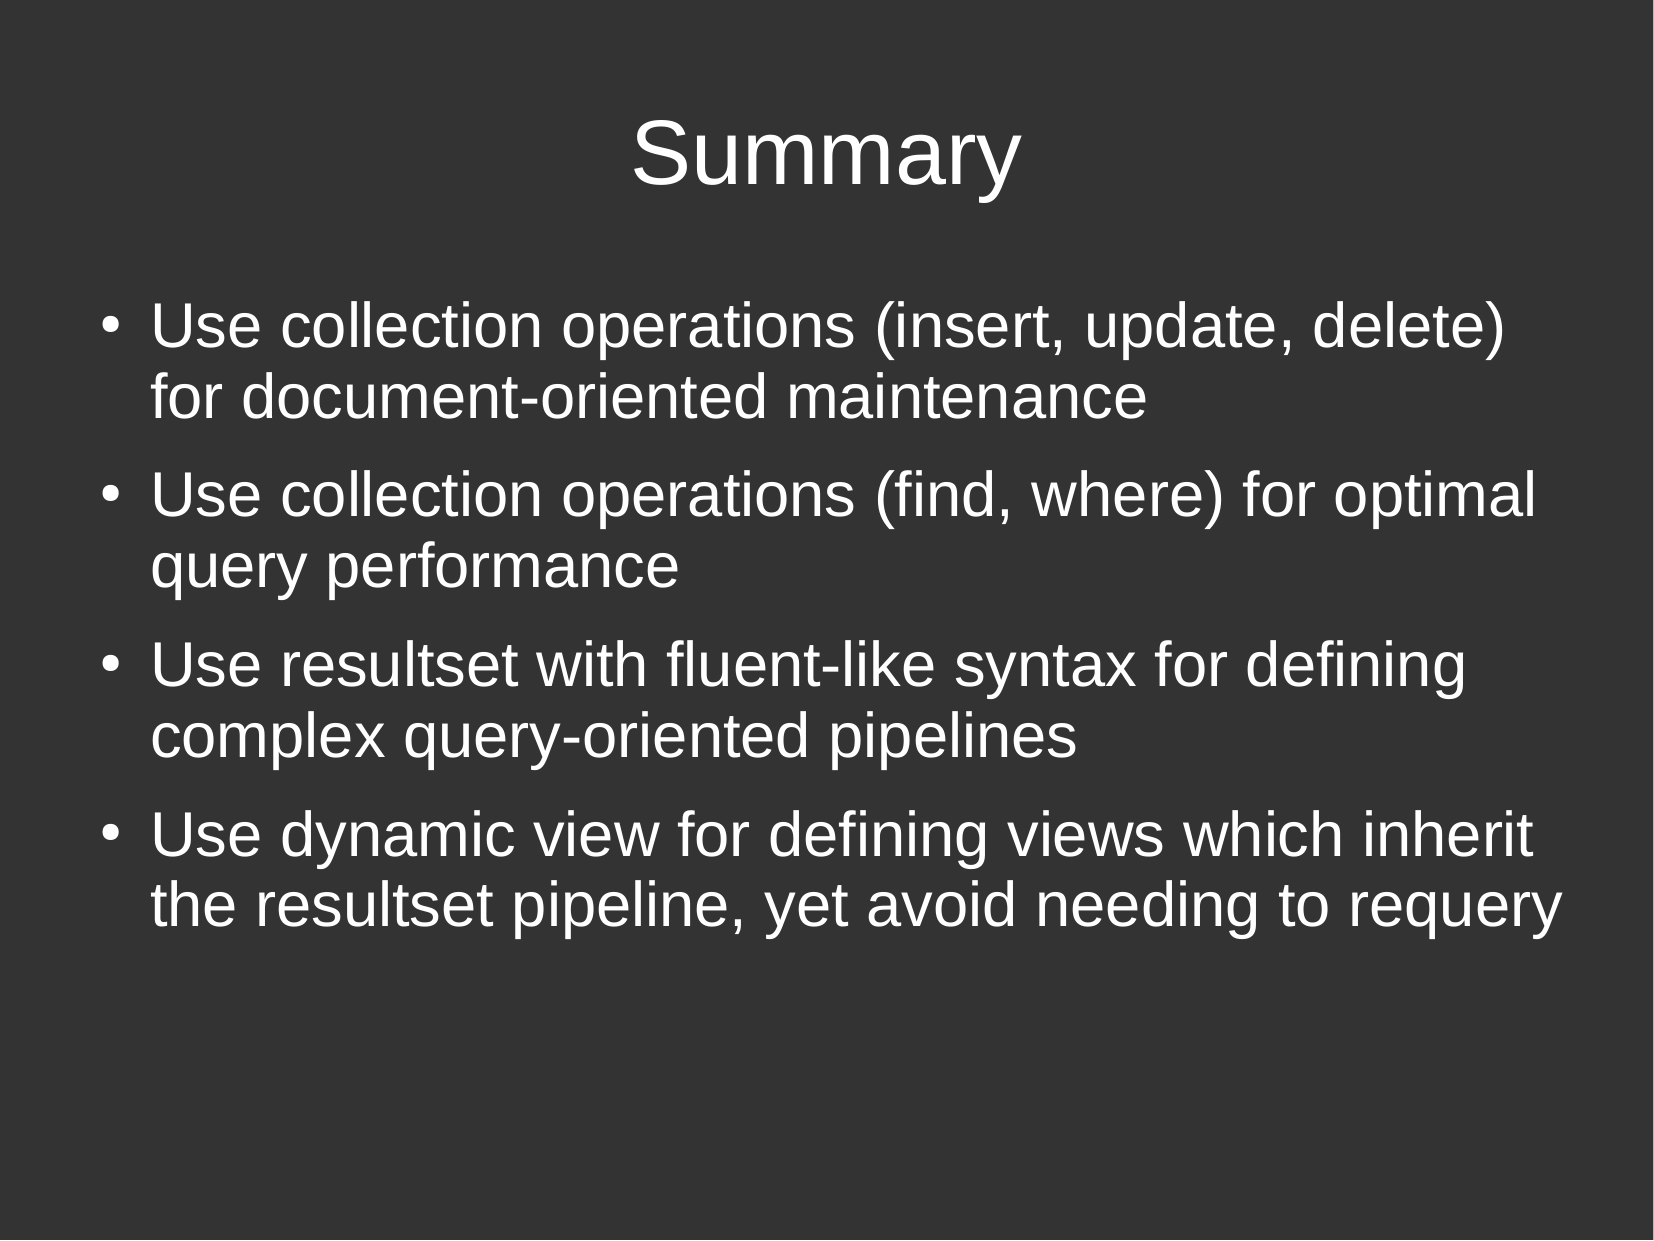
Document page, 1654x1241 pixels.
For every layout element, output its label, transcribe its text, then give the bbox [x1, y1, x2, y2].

list Use collection operations (insert, update, delete) for document-oriented maintenance Use collection operations (find, where) for optimal query performance Use resultset with fluent-like syntax for defining complex query-oriented pipelines Use dynamic view for defining views which inherit the resultset pipeline, yet avoid needing to requery [82, 290, 1571, 1010]
title Summary [82, 49, 1571, 257]
